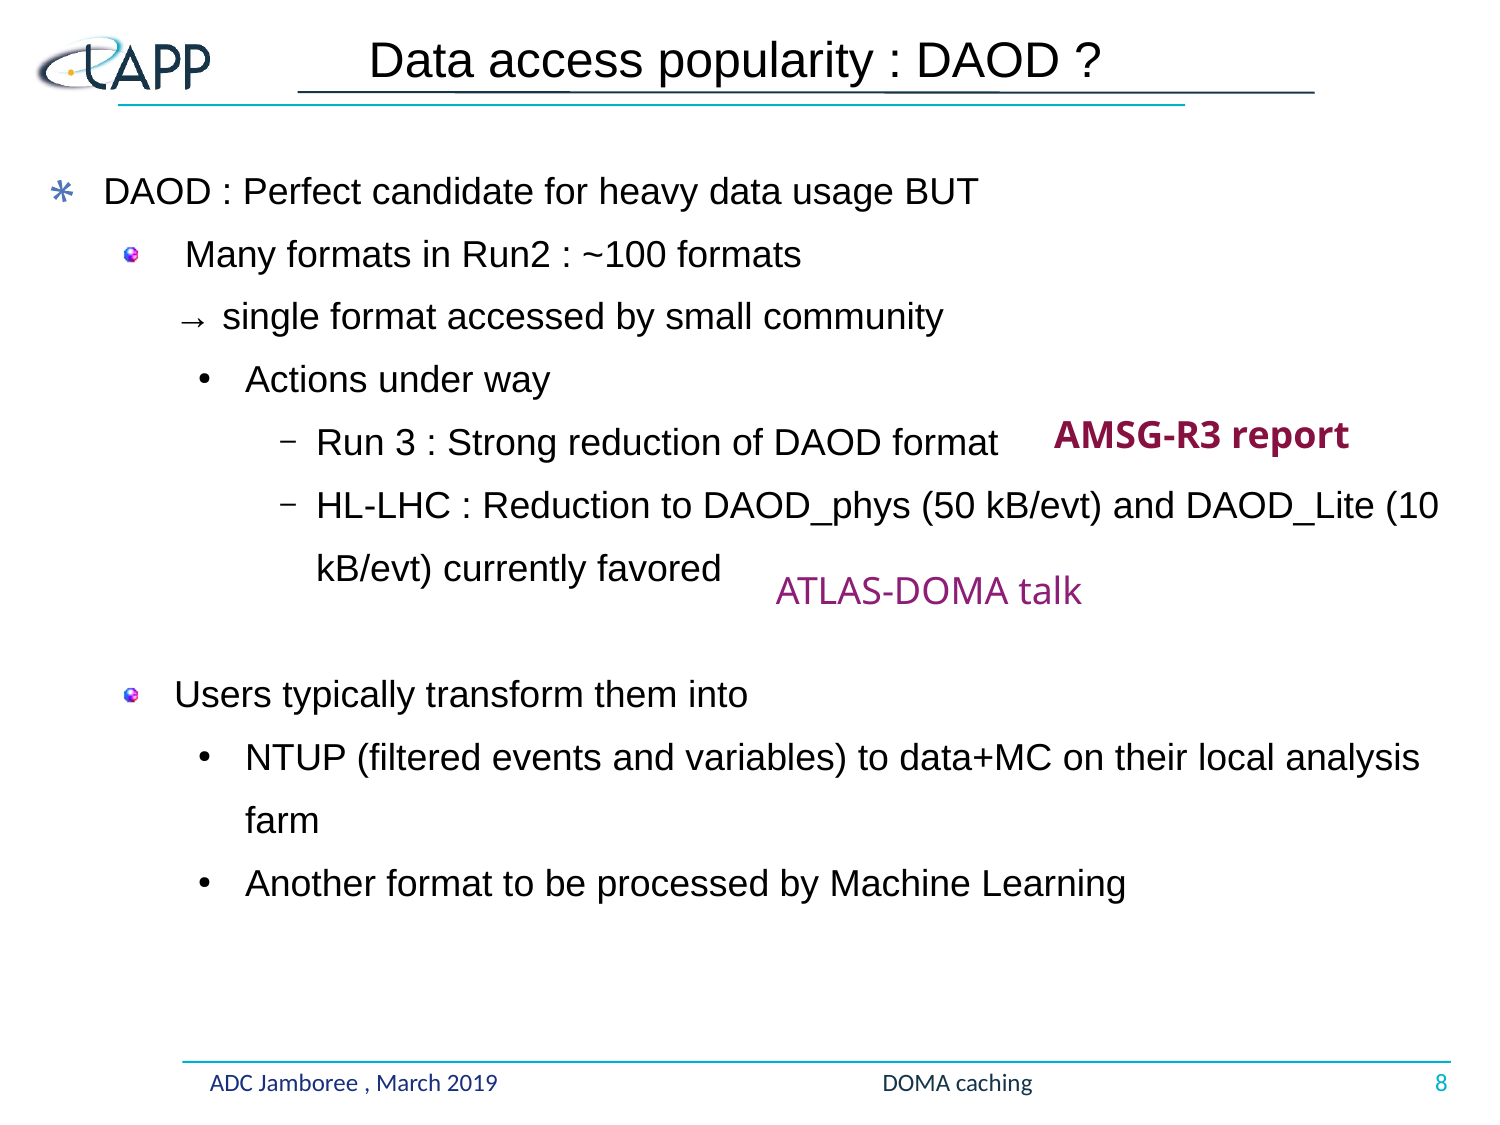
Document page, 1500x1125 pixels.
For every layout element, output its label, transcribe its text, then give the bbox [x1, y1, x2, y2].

text_box AMSG-R3 report [1039, 401, 1406, 470]
text_box ATLAS-DOMA talk [761, 557, 1155, 625]
title Data access popularity : DAOD ? [353, 20, 1241, 95]
slide_number 1 [1293, 1058, 1463, 1111]
text_box ADC Jamboree , March 2019 [194, 1058, 628, 1111]
text_box DAOD : Perfect candidate for heavy data usage BUT Many formats in Run2 : ~100 formats → single format accessed by small community Actions under way Run 3 : Strong reduction of DAOD format HL-LHC : Reduction to DAOD_phys (50 kB/evt) and DAOD_Lite (10 kB/evt) currently favored Users typically transform them into NTUP (filtered events and variables) to data+MC on their local analysis farm Another format to be processed by Machine Learning [17, 141, 1471, 912]
picture [32, 33, 210, 93]
text_box DOMA caching [704, 1058, 1211, 1111]
